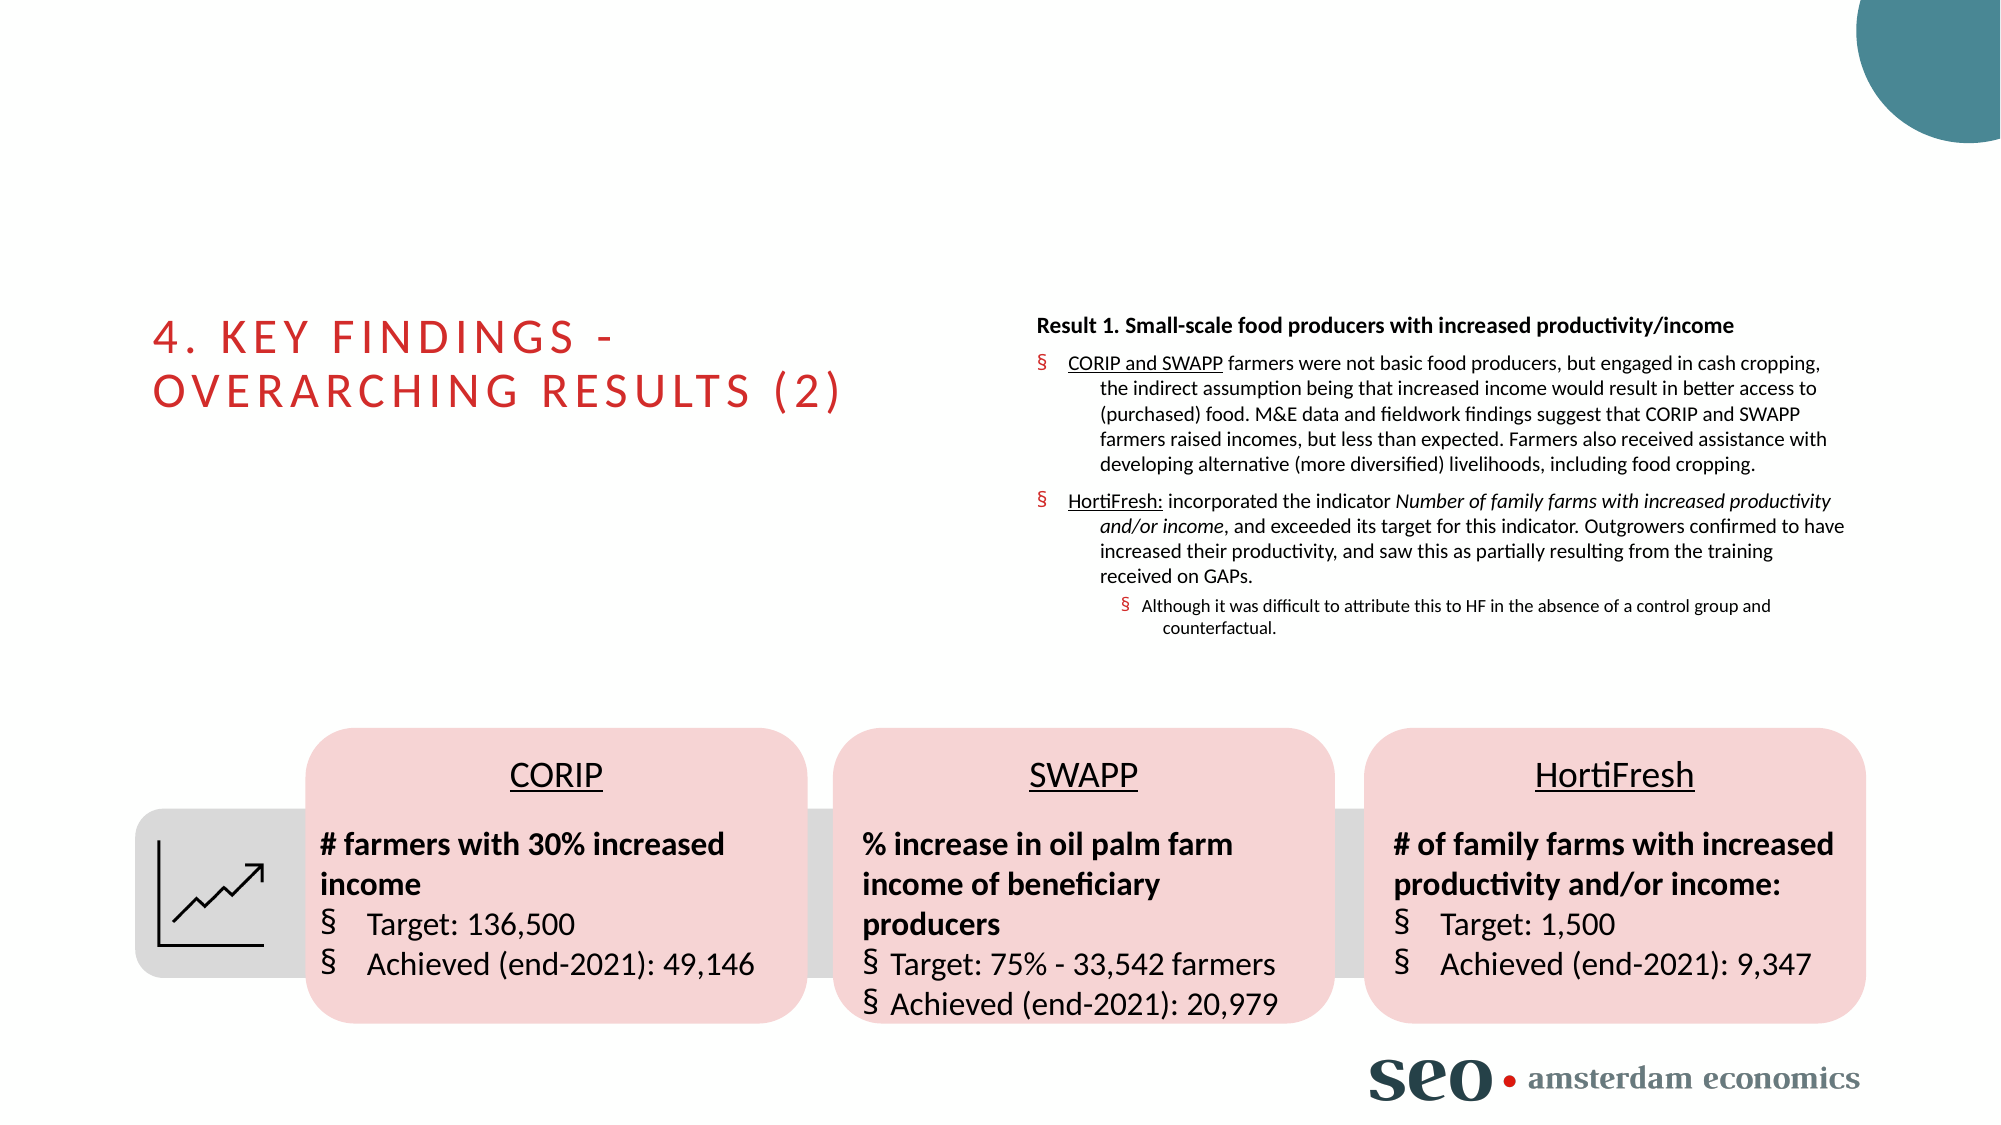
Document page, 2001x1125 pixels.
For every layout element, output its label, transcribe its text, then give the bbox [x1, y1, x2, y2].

picture [135, 818, 286, 969]
text_box [142, 808, 305, 978]
text_box [808, 808, 833, 978]
text_box CORIP # farmers with 30% increased income Target: 136,500 Achieved (end-2021): 49,146 [305, 727, 808, 1024]
list 4. key findings - Overarching results (2) [137, 101, 1945, 152]
text_box [1335, 808, 1364, 978]
text_box HortiFresh # of family farms with increased productivity and/or income: Target: 1,500 Achieved (end-2021): 9,347 [1364, 727, 1867, 1024]
text_box SWAPP % increase in oil palm farm income of beneficiary producers Target: 75% - 33,542 farmers Achieved (end-2021): 20,979 [832, 727, 1335, 1024]
list Result 1. Small-scale food producers with increased productivity/income CORIP and SWAPP farmers were not basic food producers, but engaged in cash cropping, the indirect assumption being that increased income would result in better access to (purchased) food. M&E data and fieldwork findings suggest that CORIP and SWAPP farmers raised incomes, but less than expected. Farmers also received assistance with developing alternative (more diversified) livelihoods, including food cropping. HortiFresh: incorporated the indicator Number of family farms with increased productivity and/or income, and exceeded its target for this indicator. Outgrowers confirmed to have increased their productivity, and saw this as partially resulting from the training received on GAPs. Although it was difficult to attribute this to HF in the absence of a control group and counterfactual. [137, 184, 1945, 1024]
